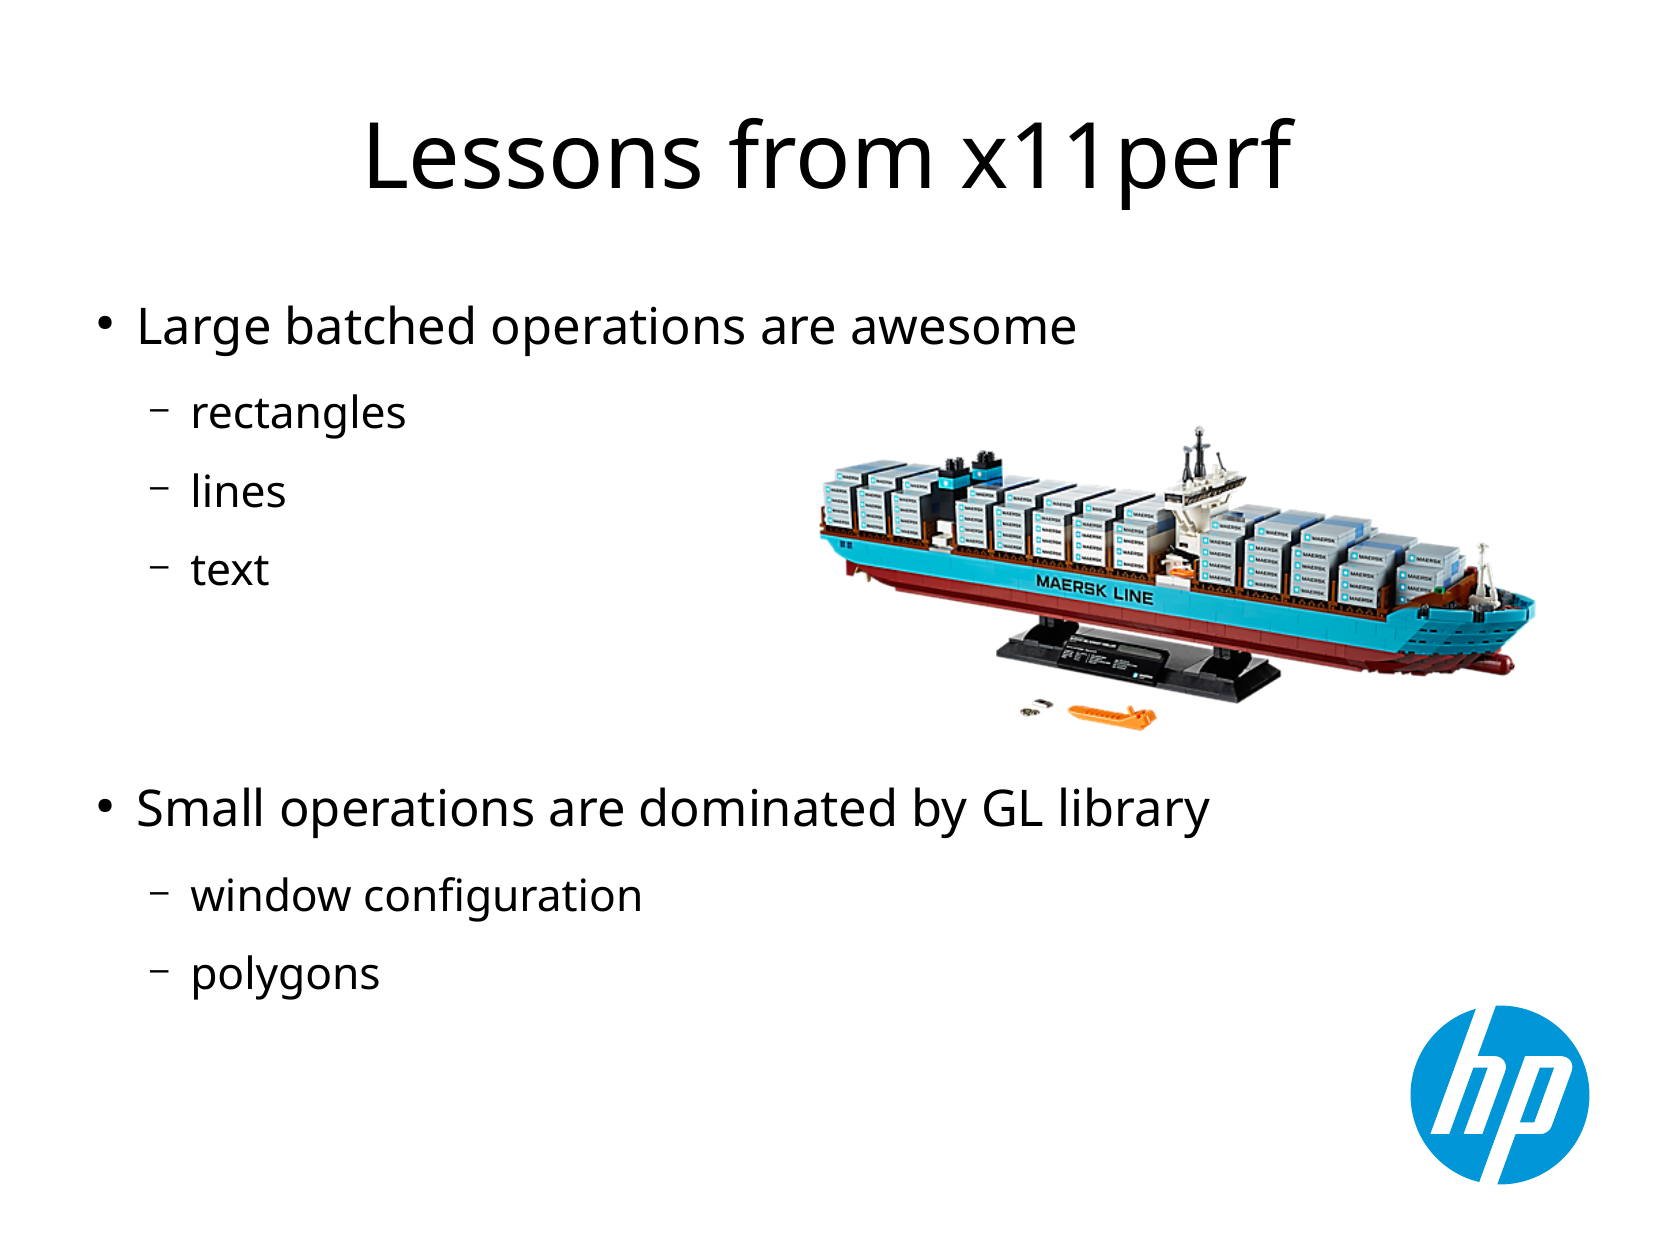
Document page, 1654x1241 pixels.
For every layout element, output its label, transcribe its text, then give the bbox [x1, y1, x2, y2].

list Large batched operations are awesome rectangles lines text Small operations are dominated by GL library window configuration polygons [82, 290, 1571, 1010]
picture [765, 269, 1581, 882]
title Lessons from x11perf [82, 49, 1571, 257]
